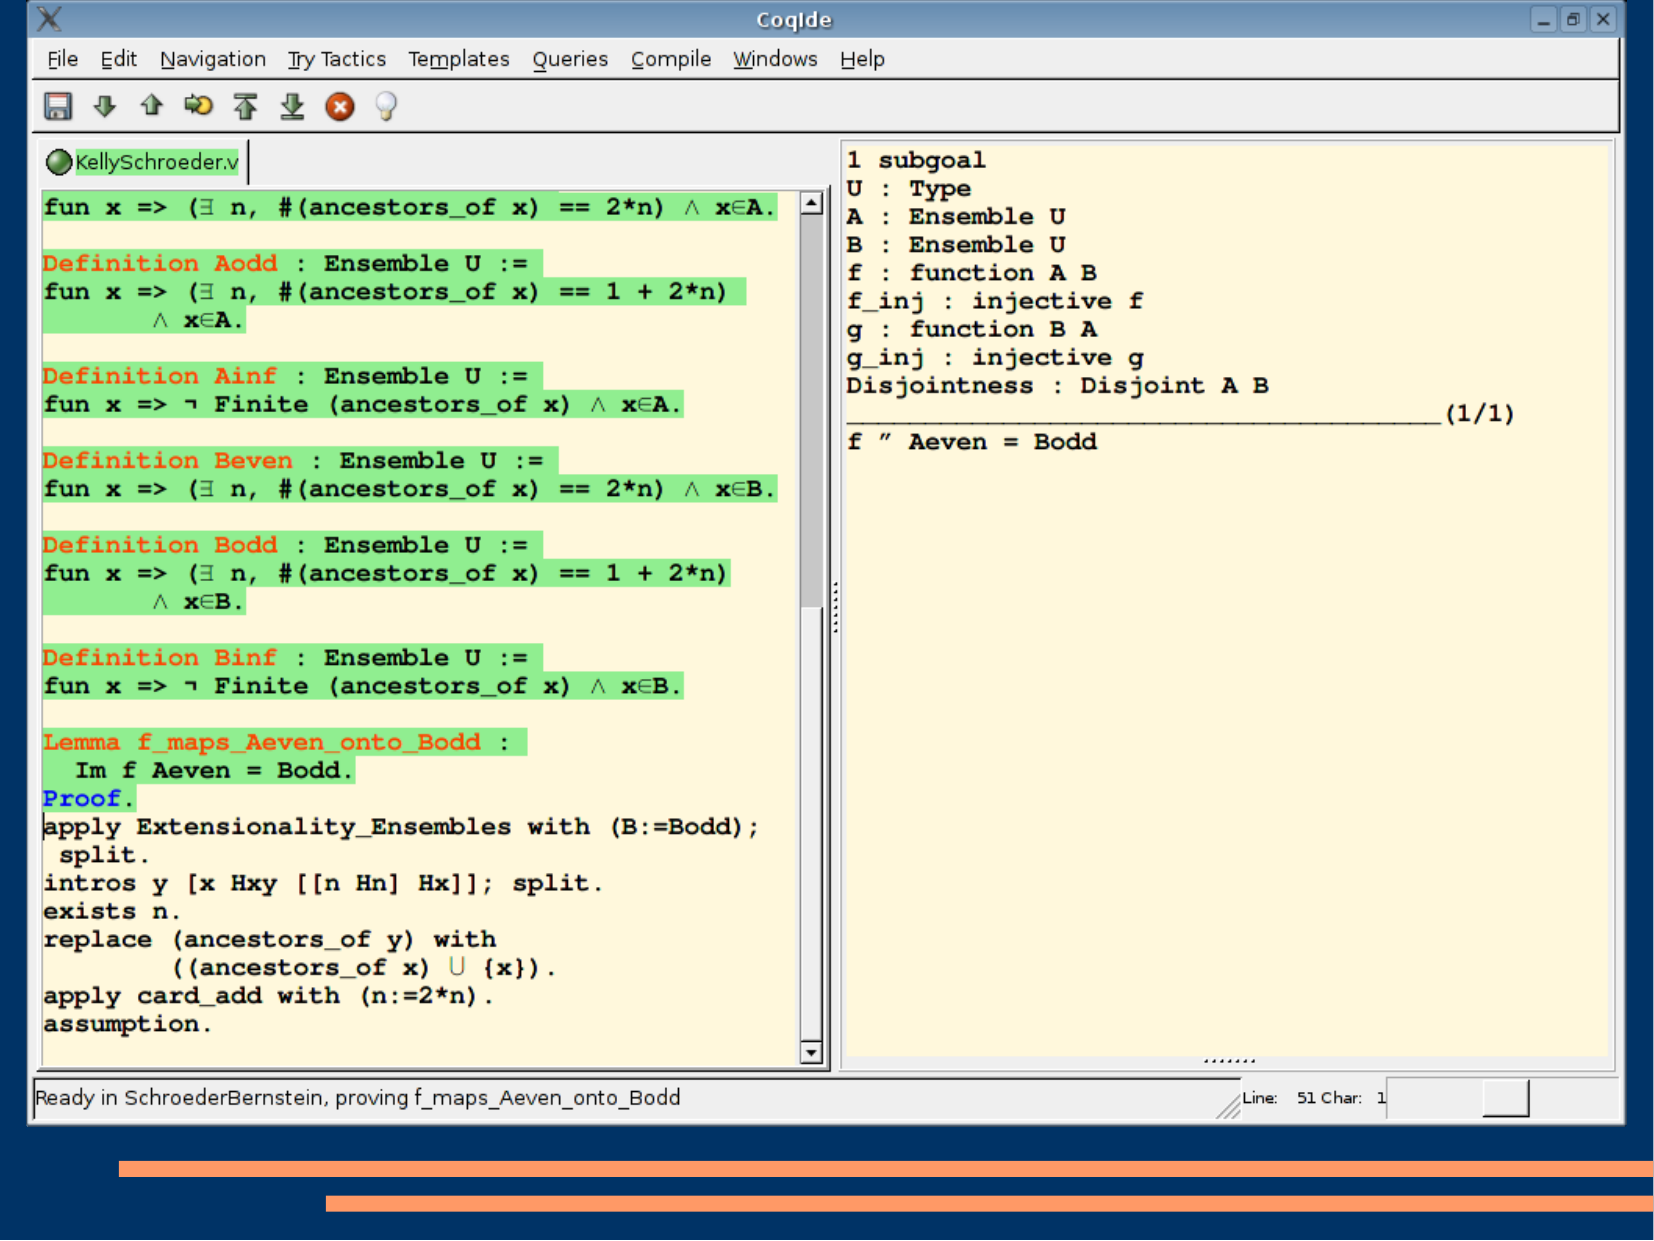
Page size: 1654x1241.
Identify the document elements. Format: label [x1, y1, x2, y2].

picture [26, 0, 1627, 1127]
